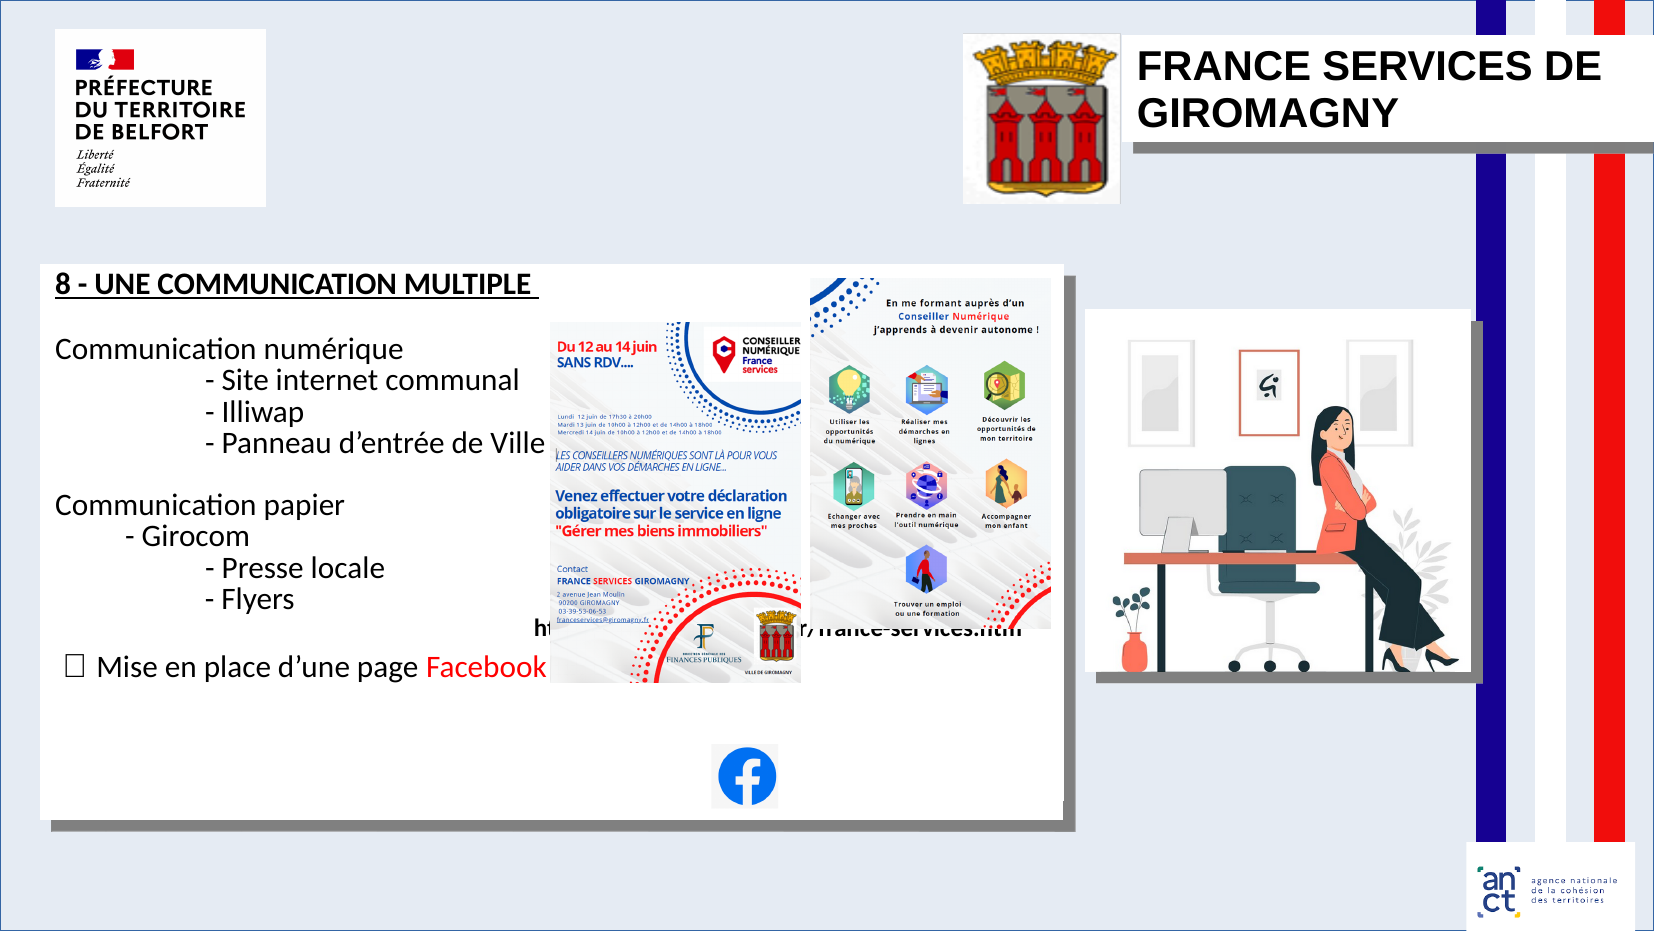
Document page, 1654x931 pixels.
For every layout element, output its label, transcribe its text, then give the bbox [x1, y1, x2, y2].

picture [810, 278, 1051, 629]
text_box 8 - UNE COMMUNICATION MULTIPLE Communication numérique - Site internet communal - Illiwap - Panneau d’entrée de Ville Communication papier - Girocom - Presse locale - Flyers https://www.giromagny.fr/france-services.htm  Mise en place d’une page Facebook en cours [40, 264, 1064, 820]
text_box [0, 0, 1654, 931]
picture [55, 29, 266, 207]
picture [1085, 309, 1471, 672]
picture [550, 322, 801, 683]
picture [1466, 842, 1636, 931]
text_box FRANCE SERVICES DE GIROMAGNY [1123, 35, 1654, 142]
picture [711, 744, 779, 809]
picture [963, 32, 1123, 204]
